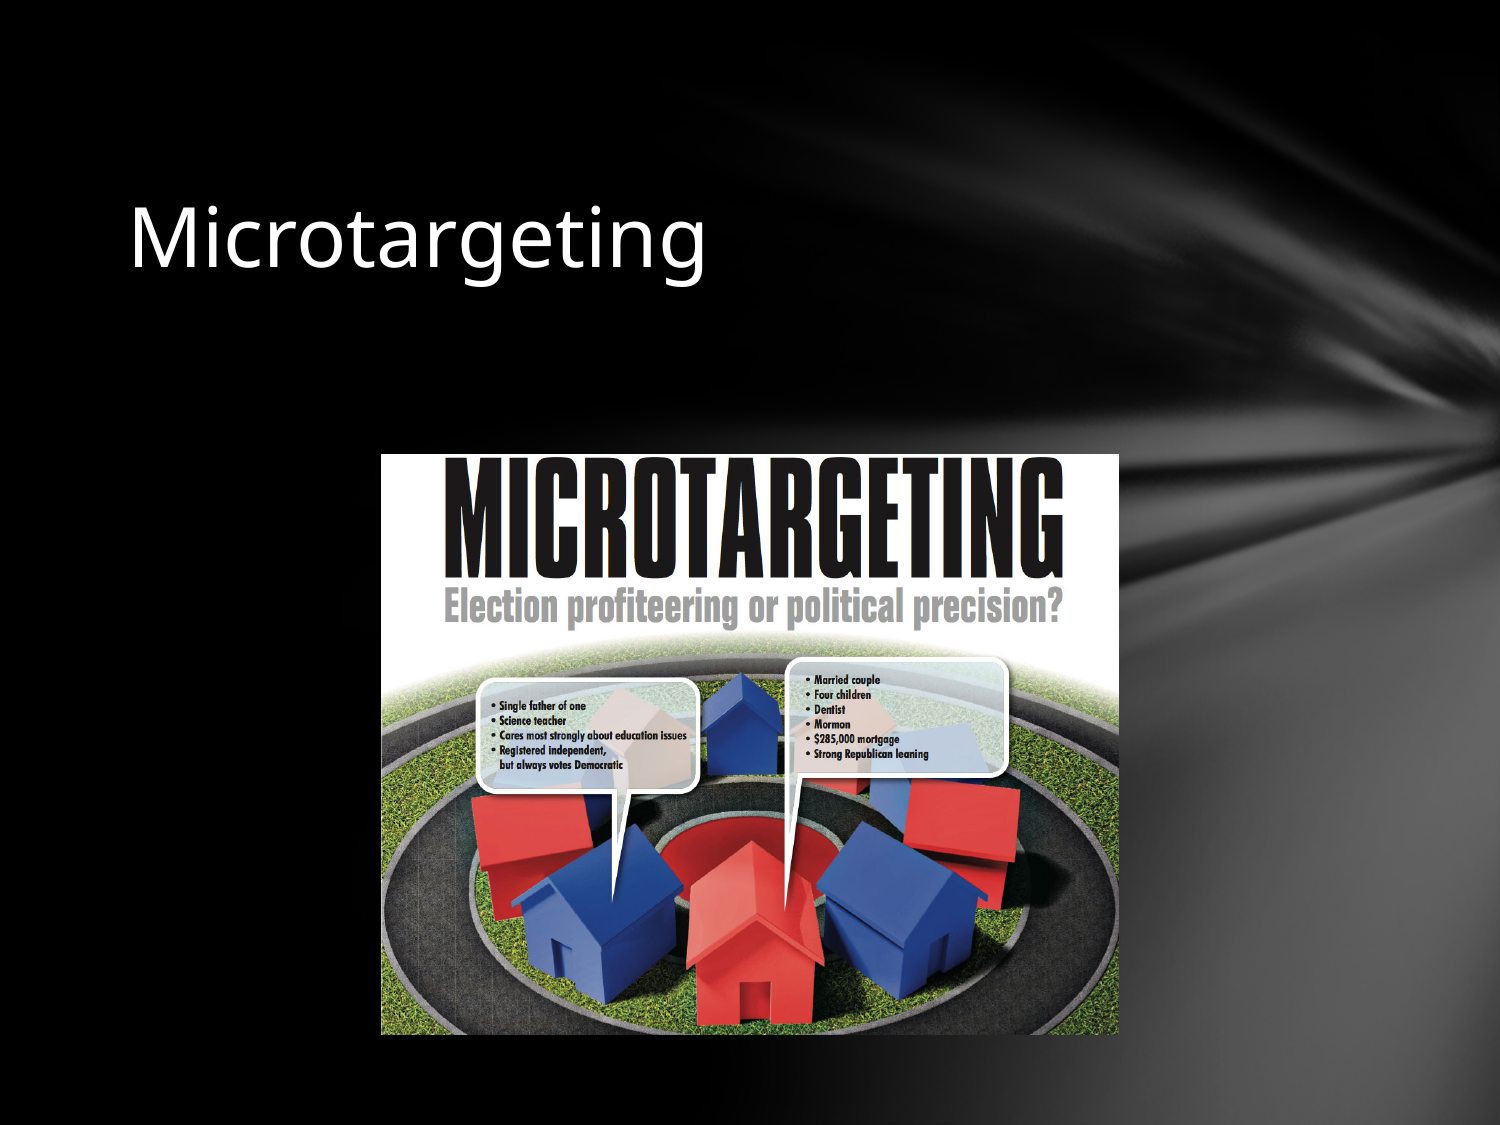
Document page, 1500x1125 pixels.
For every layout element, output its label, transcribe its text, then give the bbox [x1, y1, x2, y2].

picture [381, 454, 1119, 1035]
title Microtargeting [112, 101, 1313, 292]
